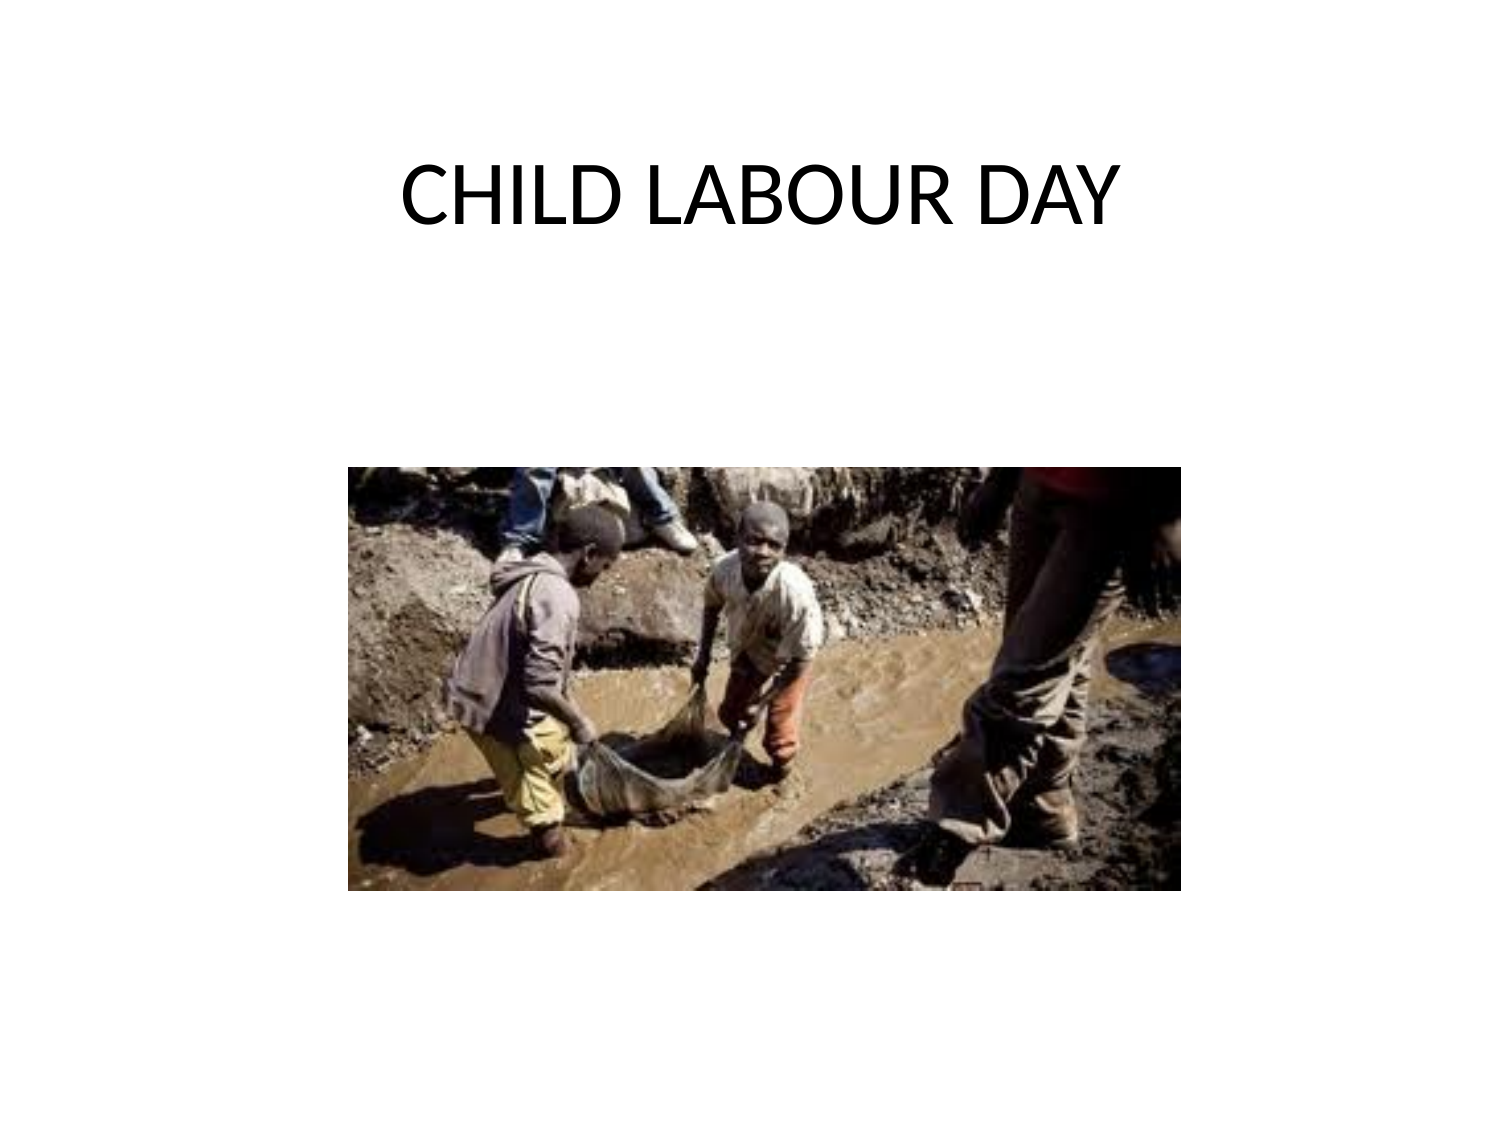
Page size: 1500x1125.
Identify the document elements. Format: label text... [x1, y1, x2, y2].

title CHILD LABOUR DAY [123, 125, 1399, 367]
picture [348, 467, 1181, 891]
